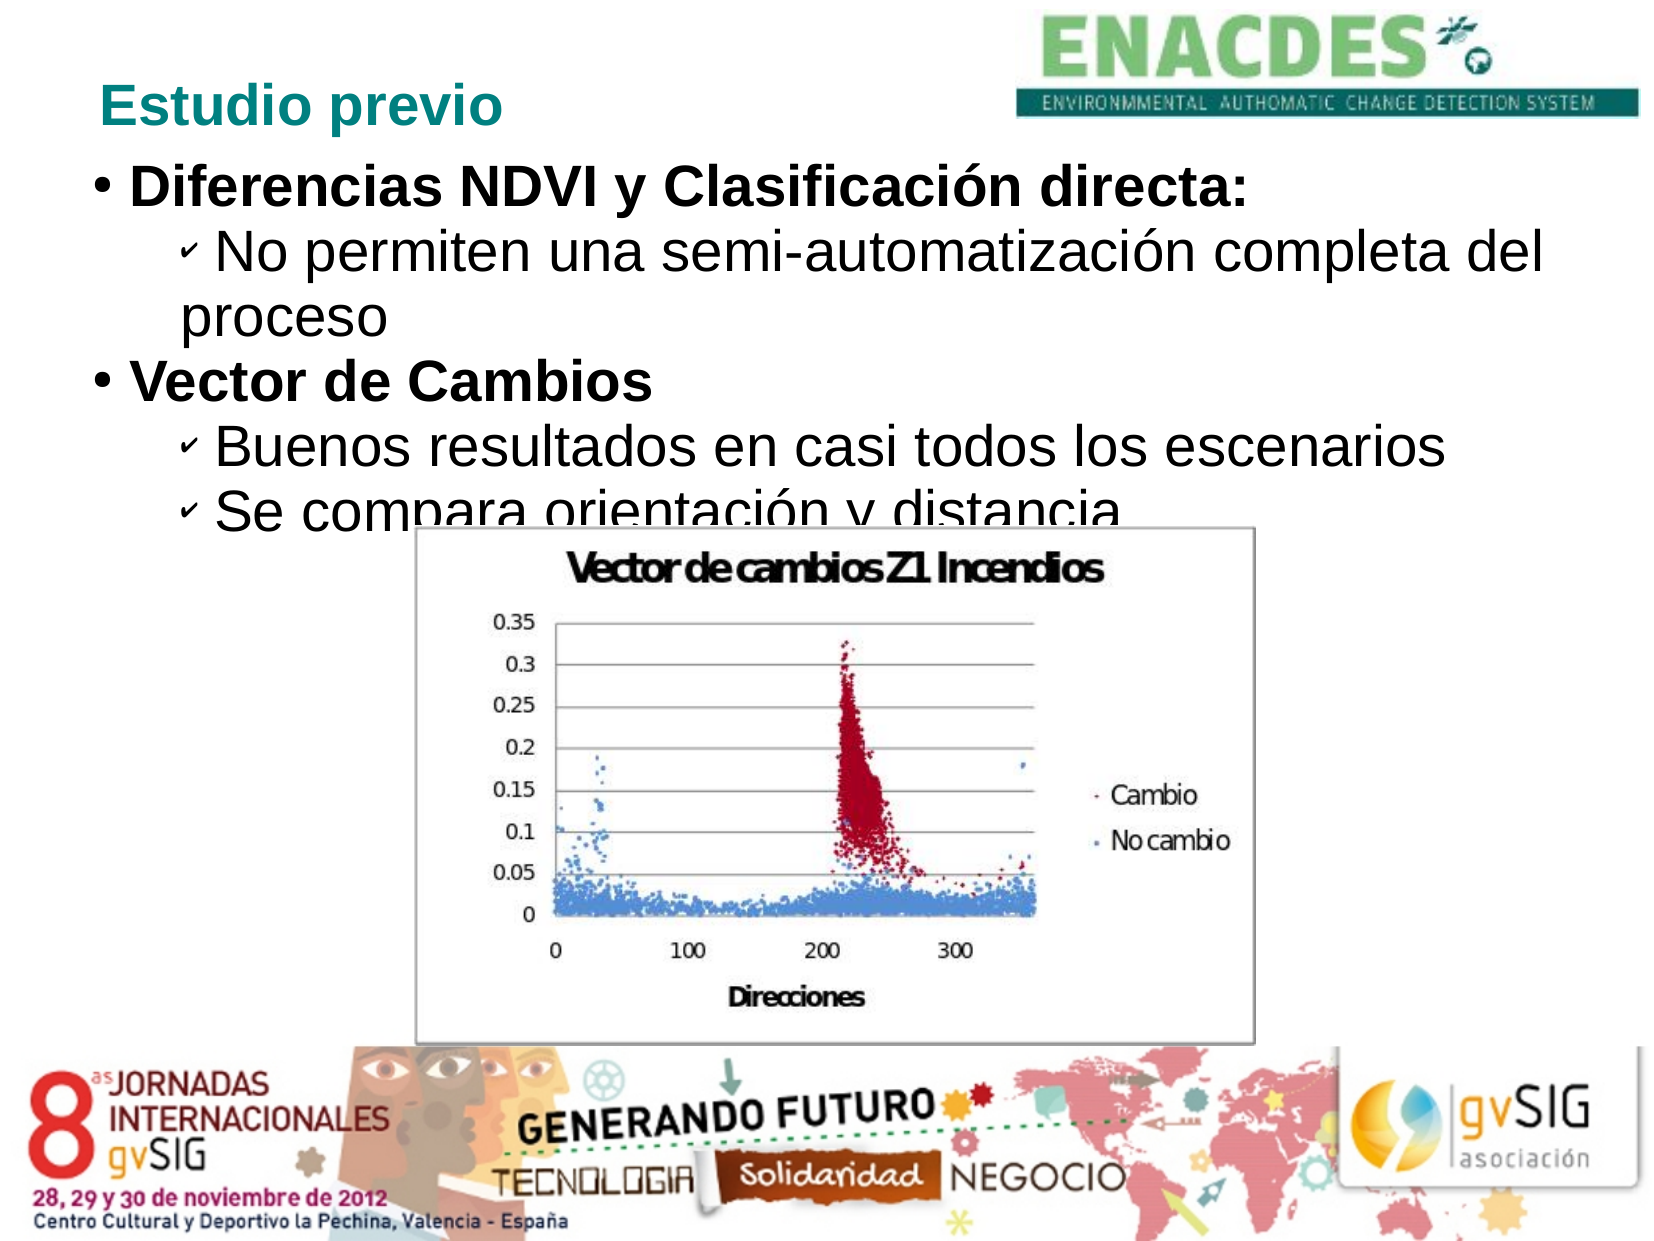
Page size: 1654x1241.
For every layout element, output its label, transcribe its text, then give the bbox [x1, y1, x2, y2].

picture [0, 0, 1654, 1241]
text_box Estudio previo [84, 64, 446, 155]
subtitle Diferencias NDVI y Clasificación directa: No permiten una semi-automatización completa del proceso Vector de Cambios Buenos resultados en casi todos los escenarios Se compara orientación y distancia [92, 124, 1548, 573]
